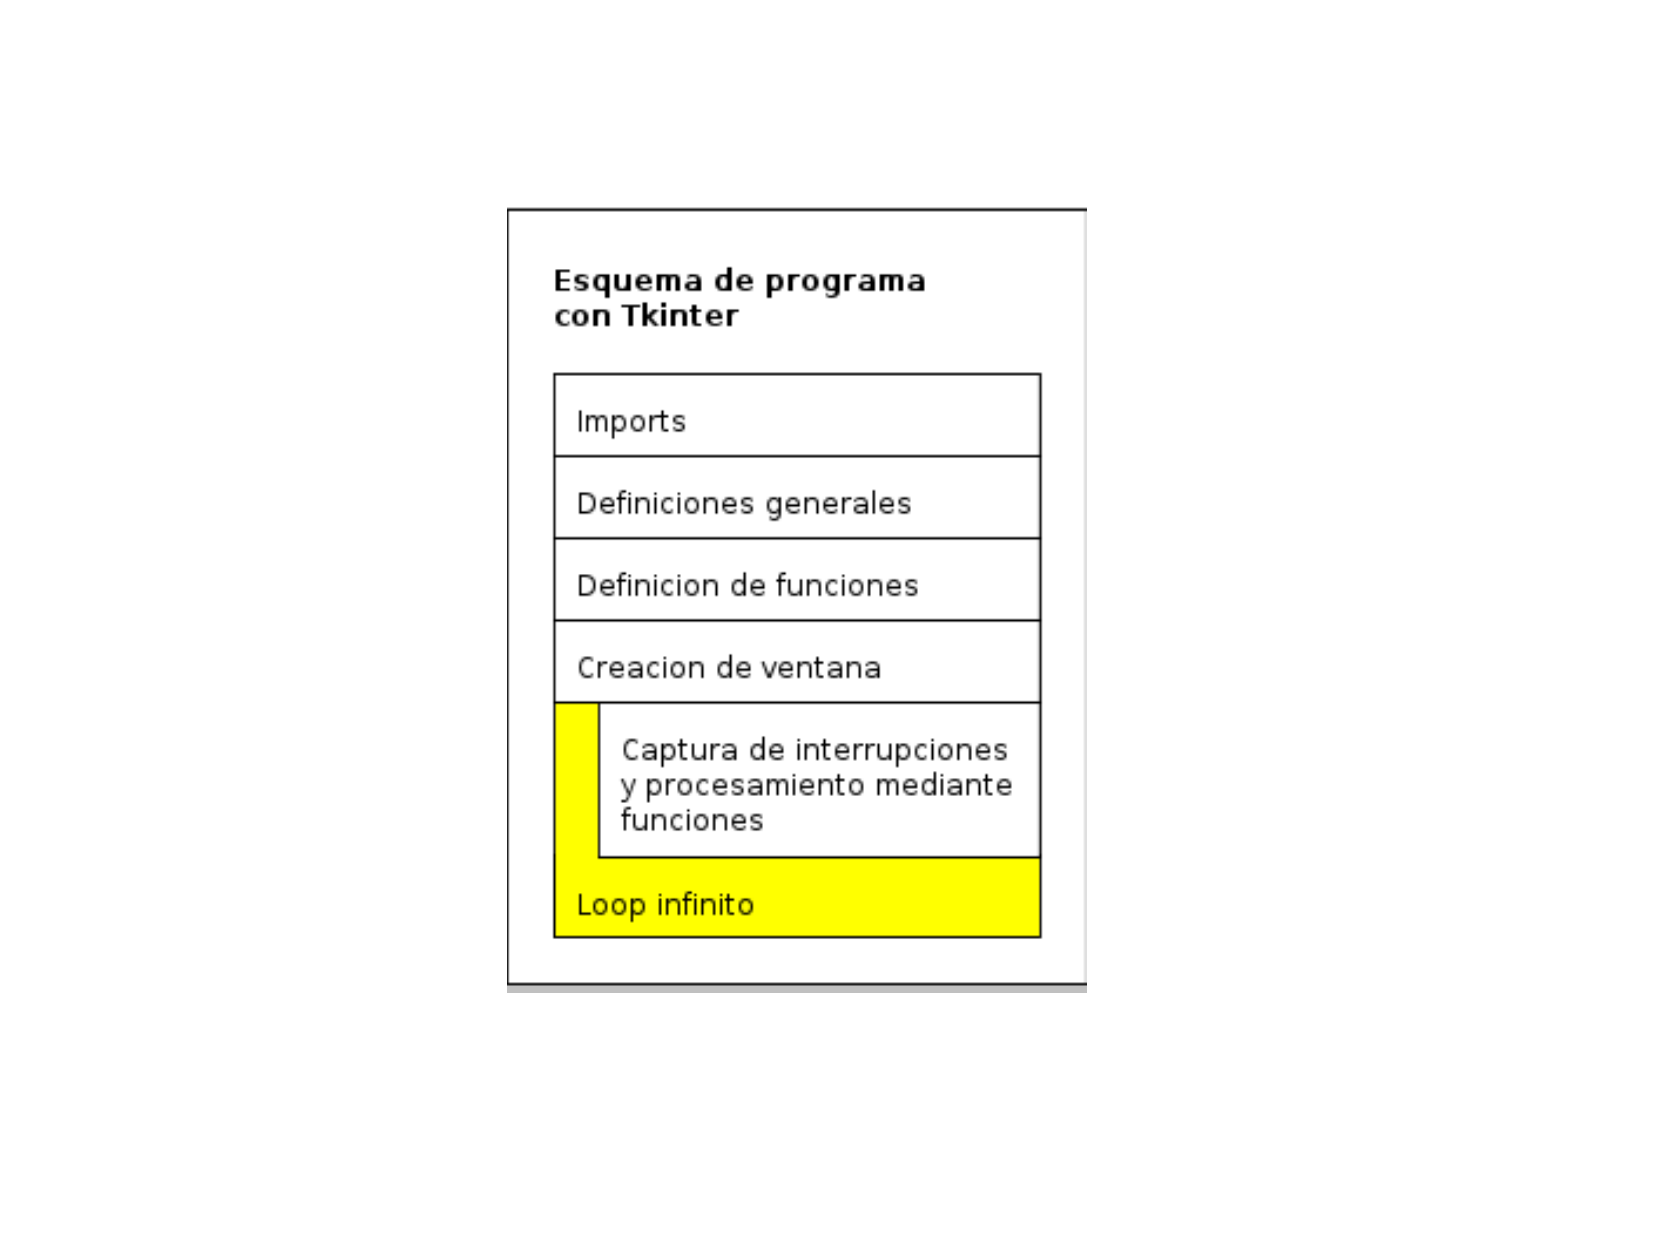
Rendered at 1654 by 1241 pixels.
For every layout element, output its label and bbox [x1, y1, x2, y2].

picture [507, 207, 1087, 993]
